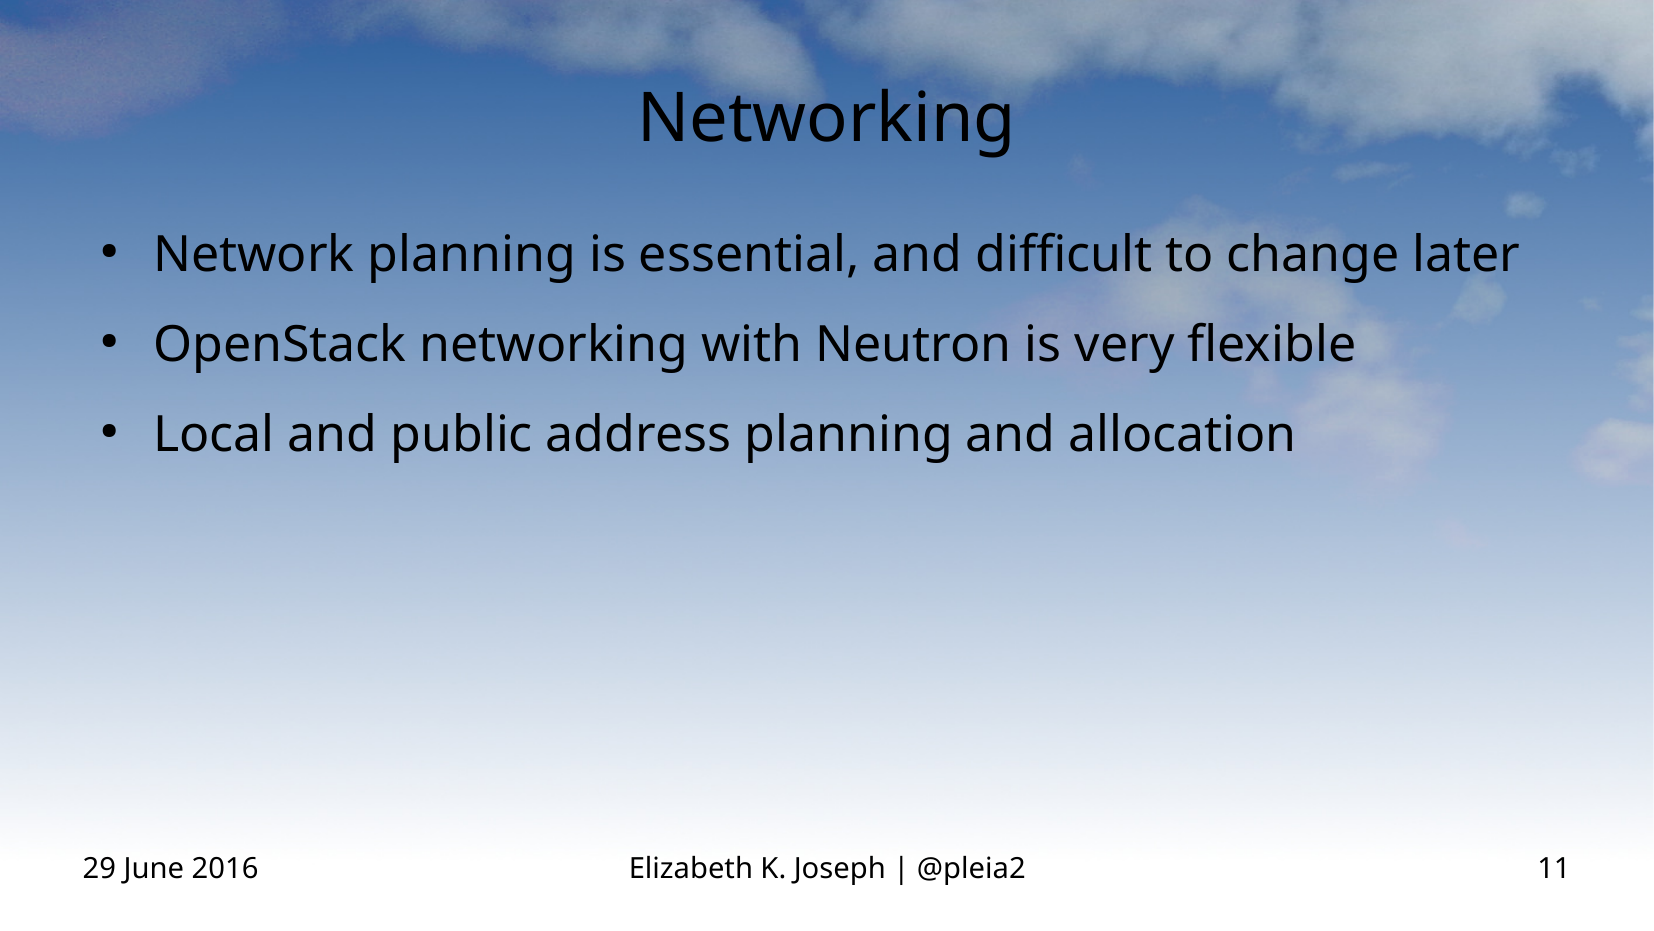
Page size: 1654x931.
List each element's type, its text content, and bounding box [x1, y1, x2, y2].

list Network planning is essential, and difficult to change later OpenStack networking with Neutron is very flexible Local and public address planning and allocation [82, 217, 1571, 758]
picture [0, 0, 1654, 931]
title Networking [82, 37, 1571, 193]
